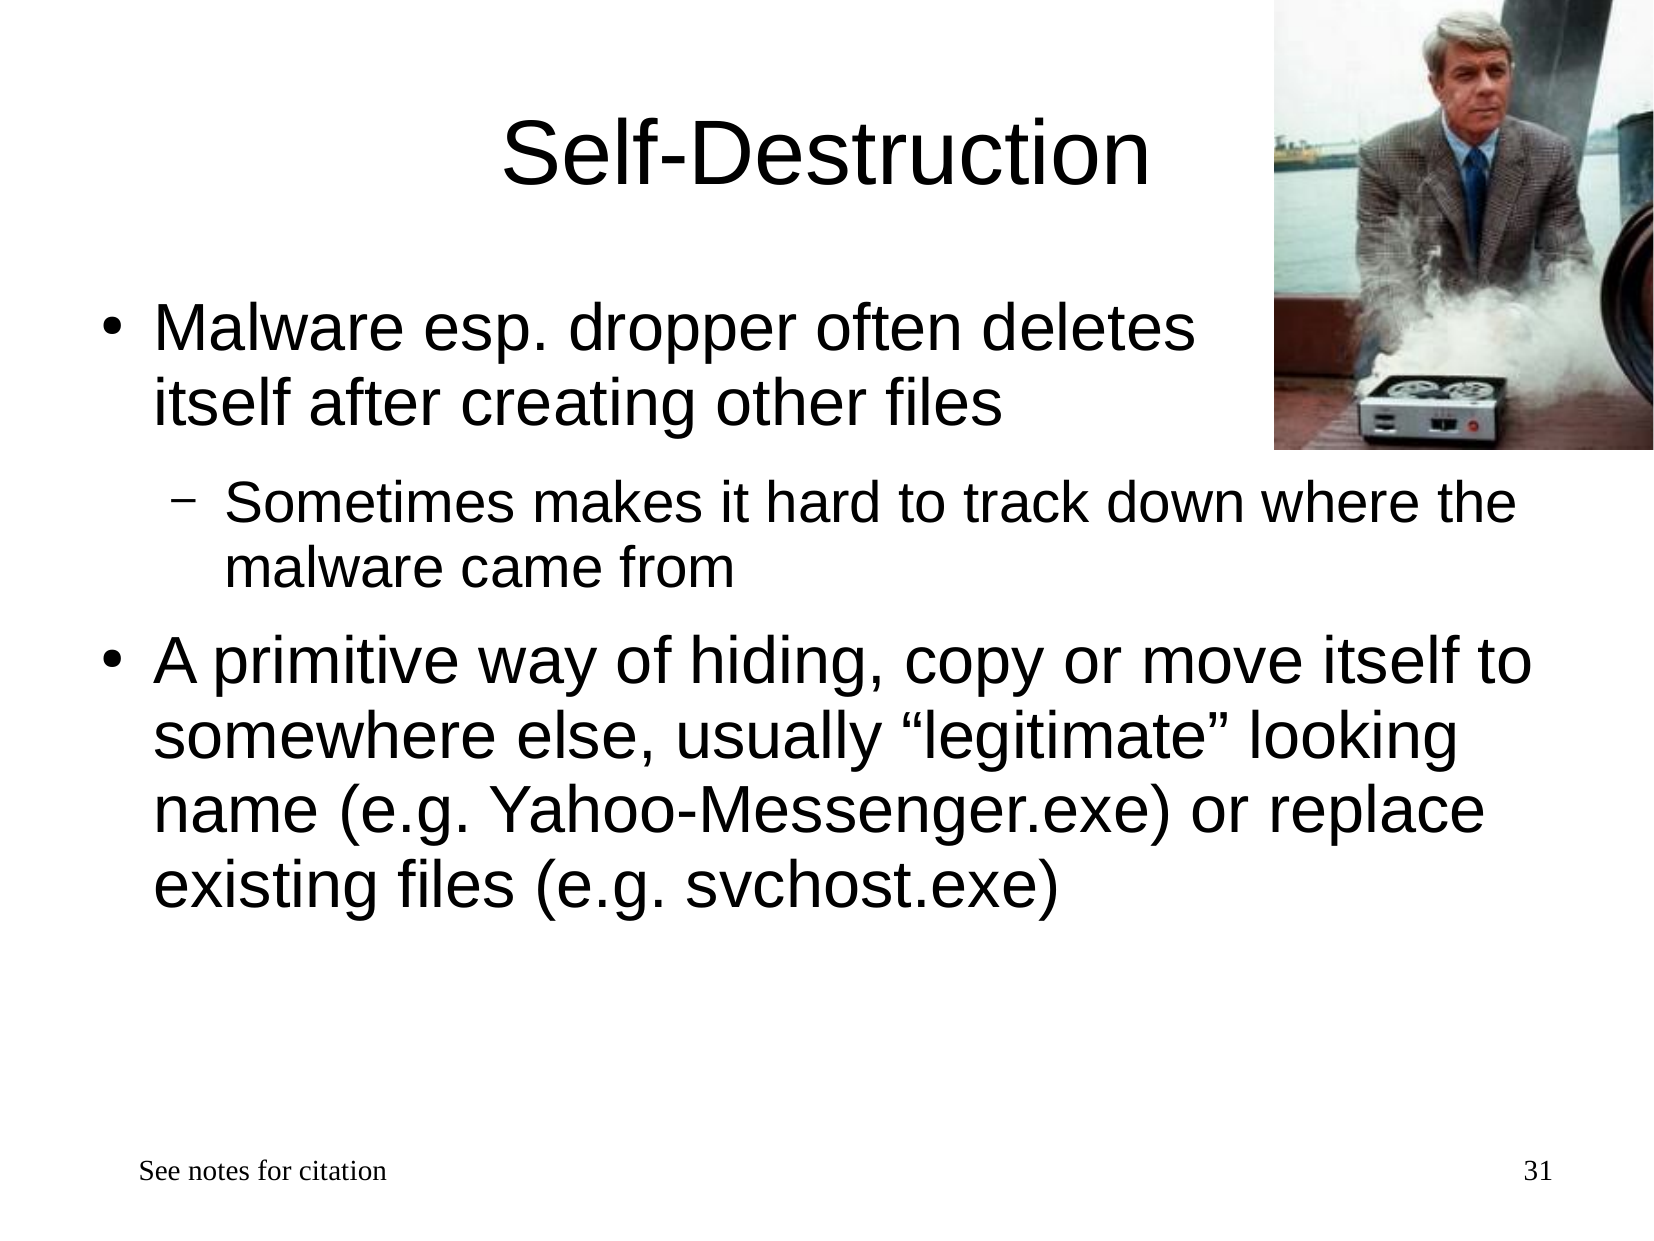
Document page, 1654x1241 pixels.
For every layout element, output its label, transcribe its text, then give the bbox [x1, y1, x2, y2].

title Self-Destruction [82, 49, 1274, 257]
picture [1274, 0, 1654, 451]
list Malware esp. dropper often deletes itself after creating other files Sometimes makes it hard to track down where the malware came from A primitive way of hiding, copy or move itself to somewhere else, usually “legitimate” looking name (e.g. Yahoo-Messenger.exe) or replace existing files (e.g. svchost.exe) [82, 290, 1576, 1126]
